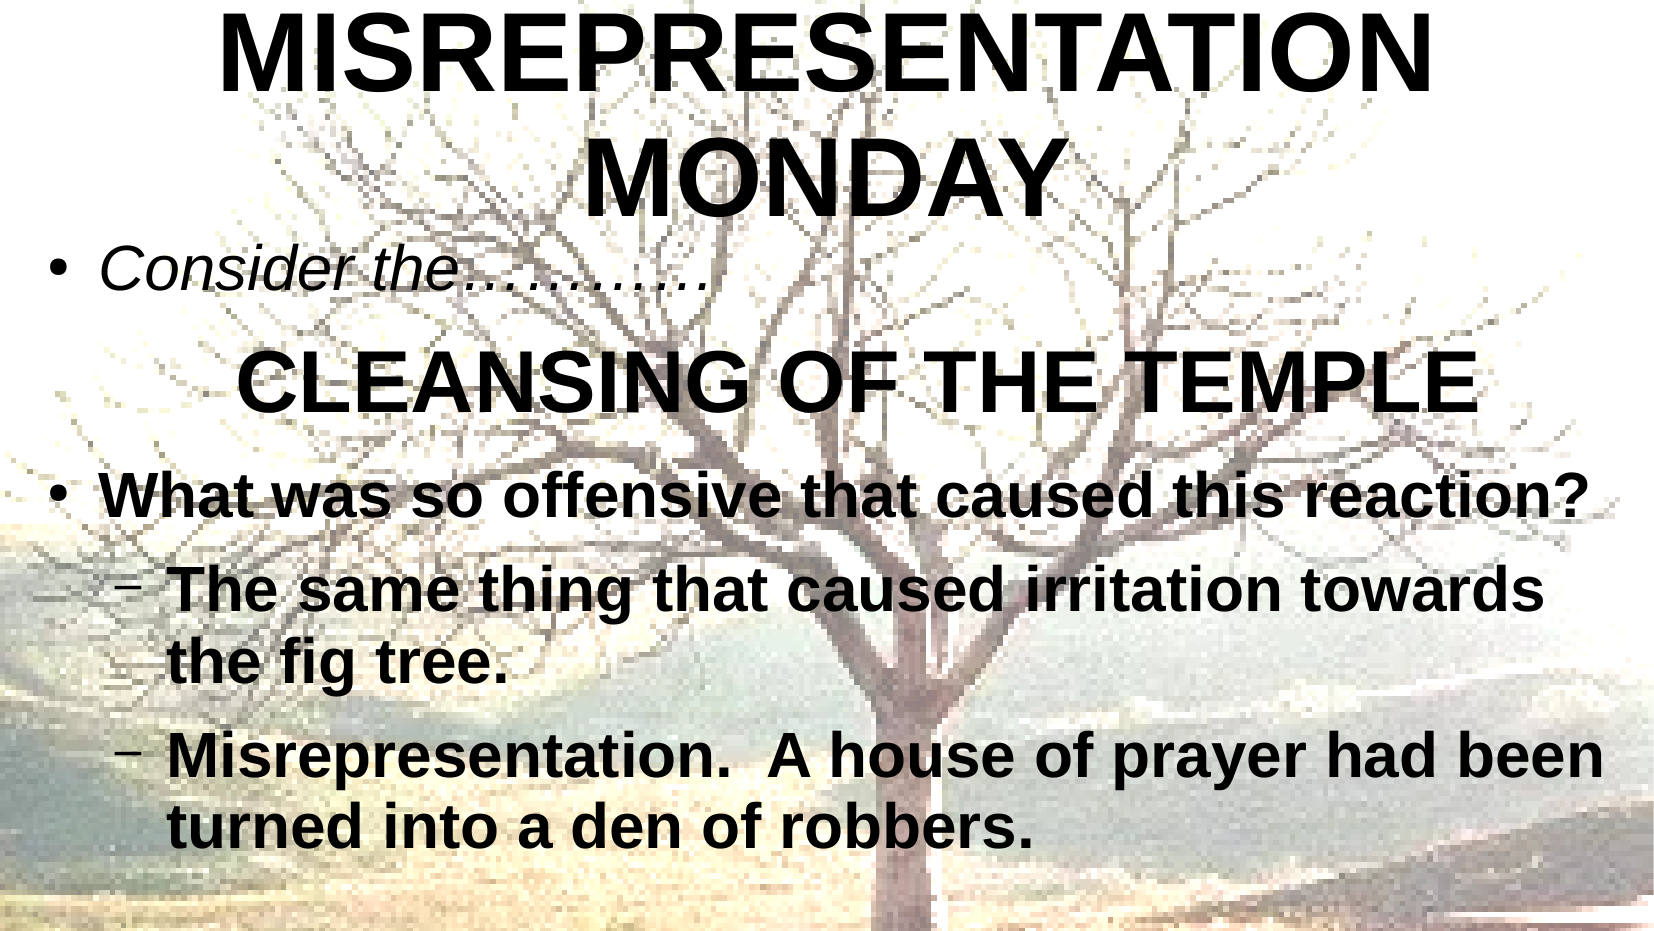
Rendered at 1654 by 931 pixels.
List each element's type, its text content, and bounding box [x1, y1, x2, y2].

title MISREPRESENTATION MONDAY [82, 0, 1571, 232]
picture [0, 0, 1654, 931]
list Consider the………… CLEANSING OF THE TEMPLE What was so offensive that caused this reaction? The same thing that caused irritation towards the fig tree. Misrepresentation. A house of prayer had been turned into a den of robbers. [30, 232, 1621, 916]
